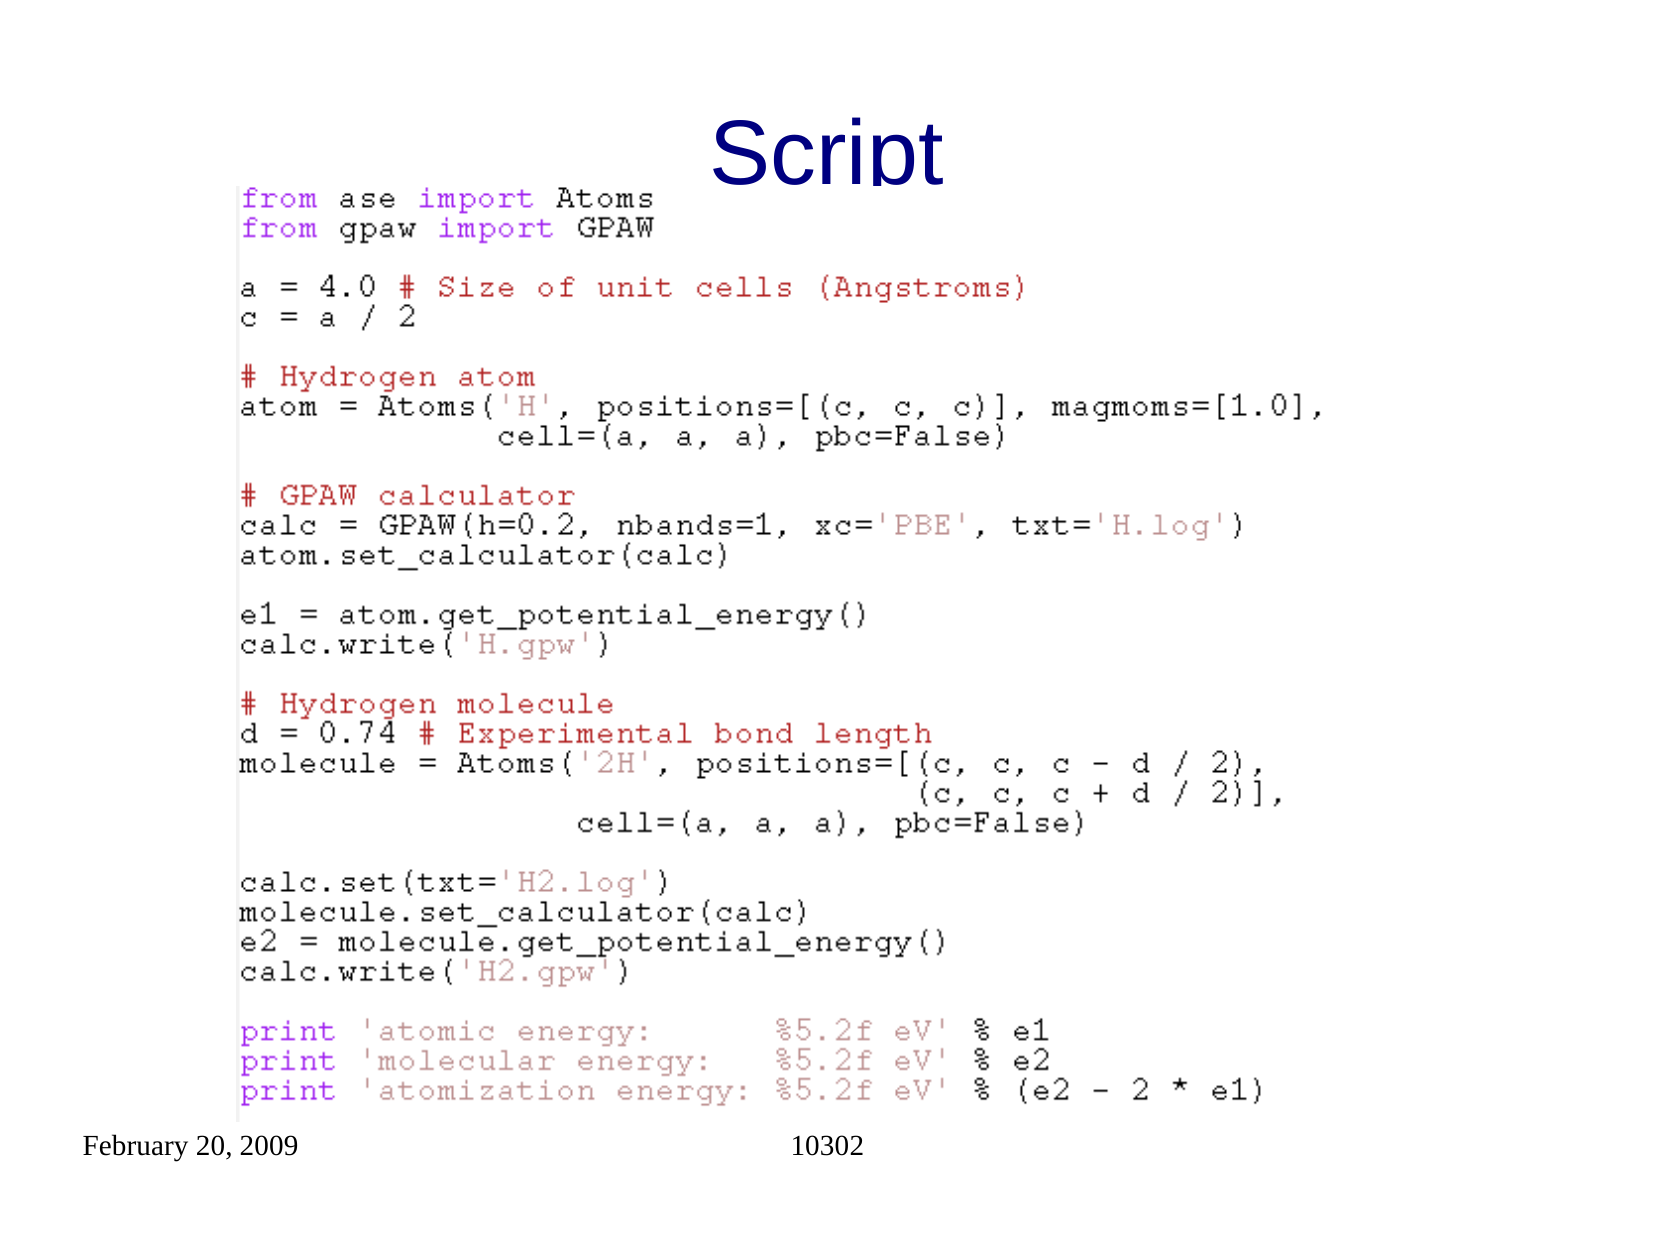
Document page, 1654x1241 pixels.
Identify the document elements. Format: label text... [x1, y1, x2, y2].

picture [236, 186, 1338, 1123]
title Script [82, 49, 1571, 257]
